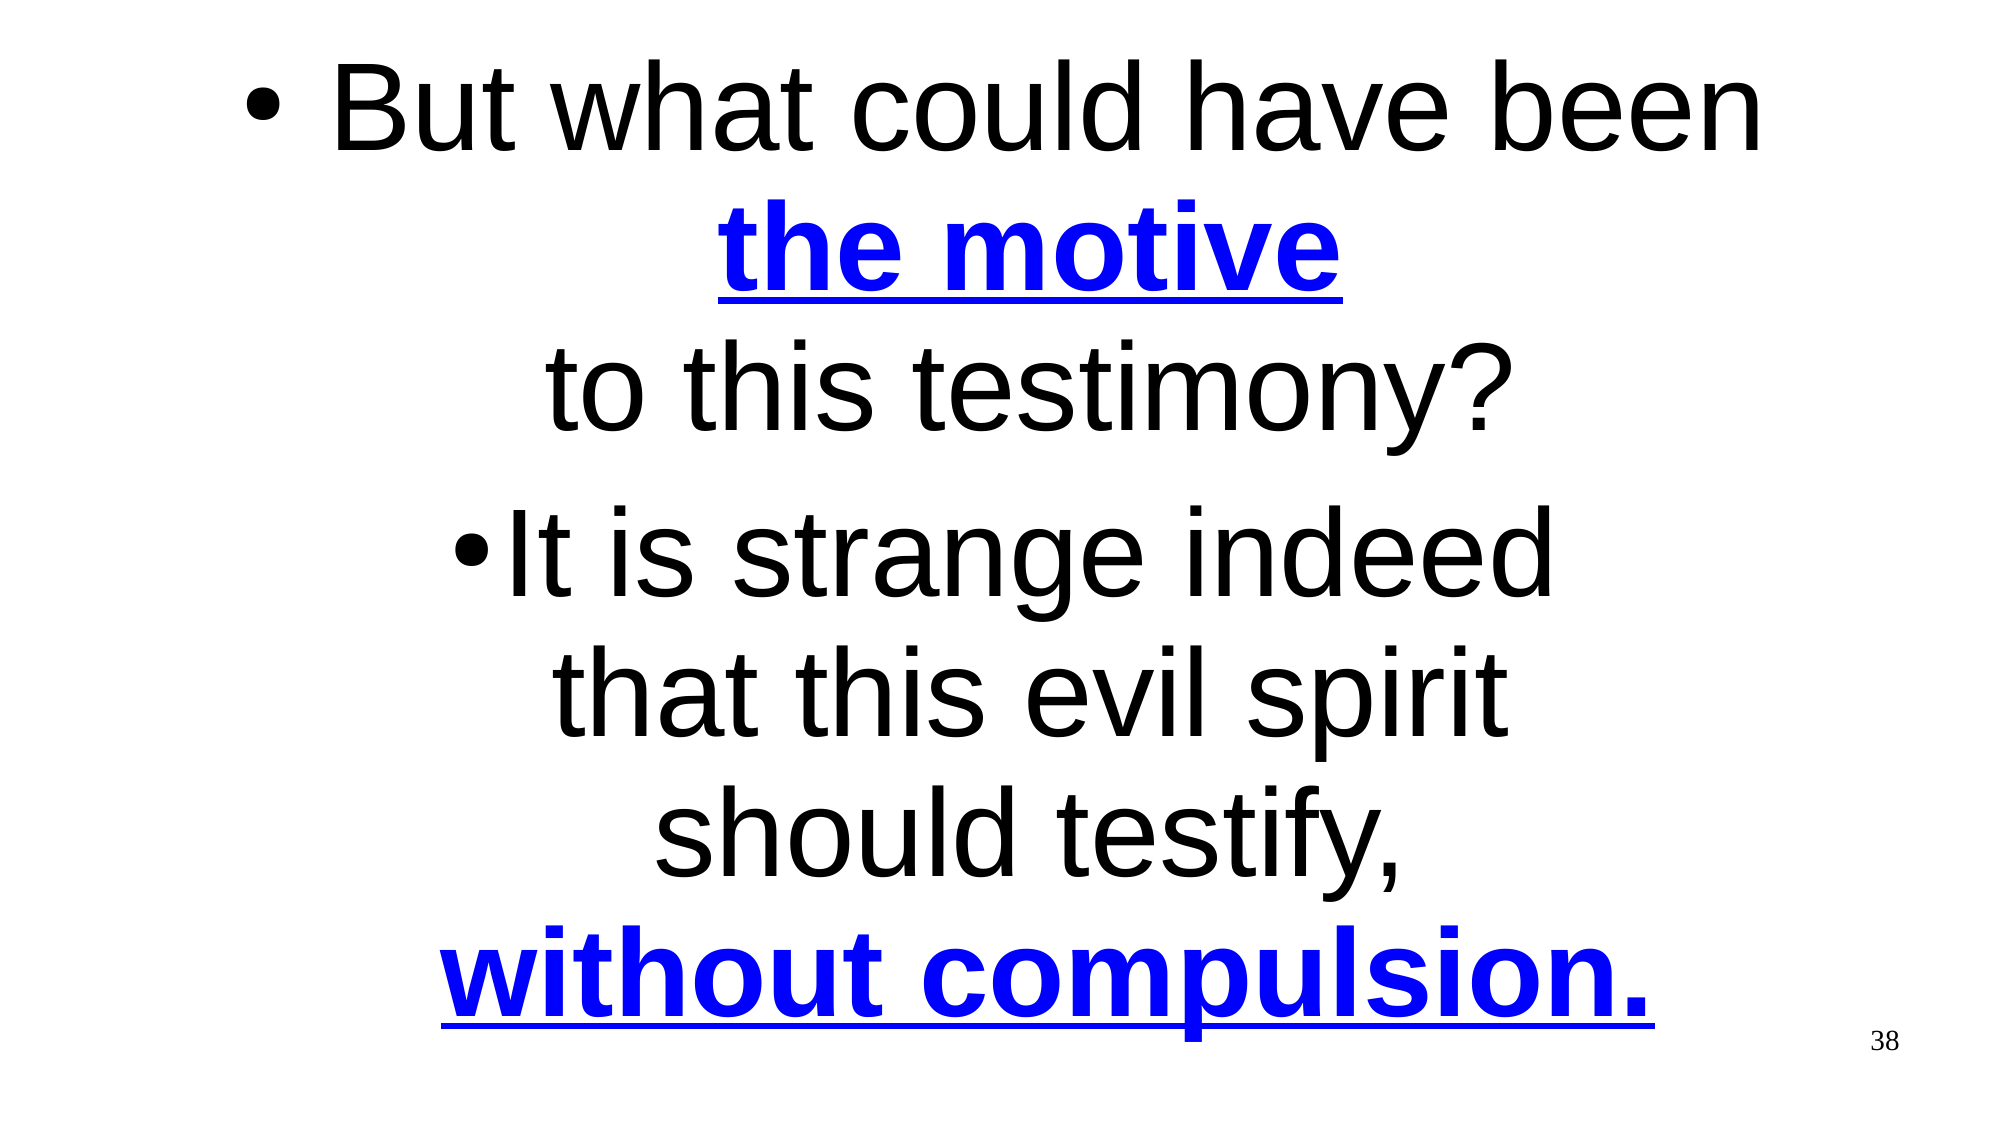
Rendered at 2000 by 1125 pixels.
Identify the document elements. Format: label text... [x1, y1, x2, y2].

list But what could have been the motive to this testimony? It is strange indeed that this evil spirit should testify, without compulsion. [37, 37, 1988, 1088]
